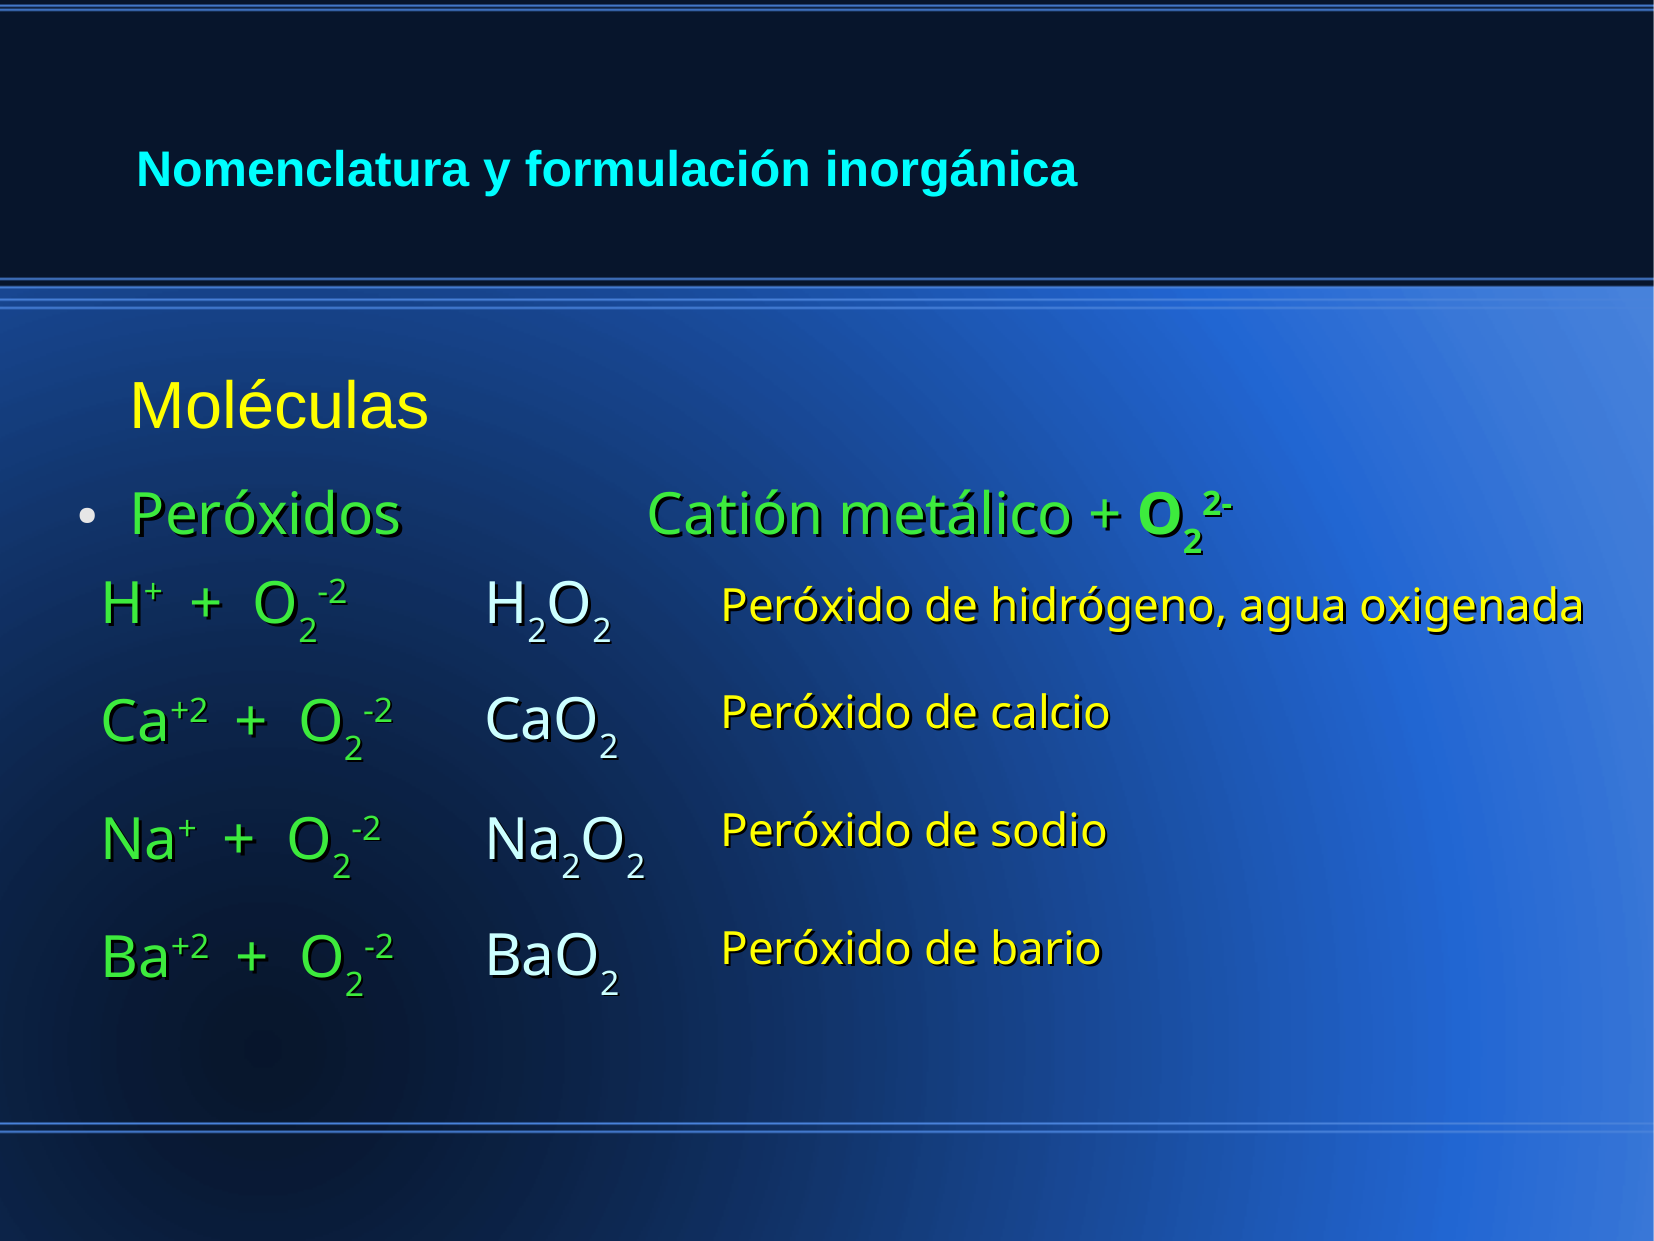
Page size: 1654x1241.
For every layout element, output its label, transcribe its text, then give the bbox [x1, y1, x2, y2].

text_box H2O2 [473, 561, 739, 652]
text_box CaO2 [413, 677, 739, 768]
text_box Peróxido de calcio [649, 679, 1595, 740]
title Nomenclatura y formulación inorgánica [32, 118, 1182, 220]
list Moléculas [59, 368, 532, 443]
text_box H+ + O2-2 [29, 561, 473, 652]
text_box Peróxido de sodio [649, 797, 1595, 859]
text_box Ca+2 + O2-2 [29, 679, 473, 770]
text_box Peróxidos Catión metálico + O22- [59, 472, 1595, 563]
text_box BaO2 [413, 913, 739, 1004]
picture [0, 0, 1654, 1241]
text_box Na2O2 [413, 797, 739, 888]
text_box Peróxido de hidrógeno, agua oxigenada [649, 572, 1595, 679]
text_box Peróxido de bario [649, 915, 1595, 977]
text_box Na+ + O2-2 [29, 797, 413, 888]
text_box Ba+2 + O2-2 [29, 915, 473, 1006]
